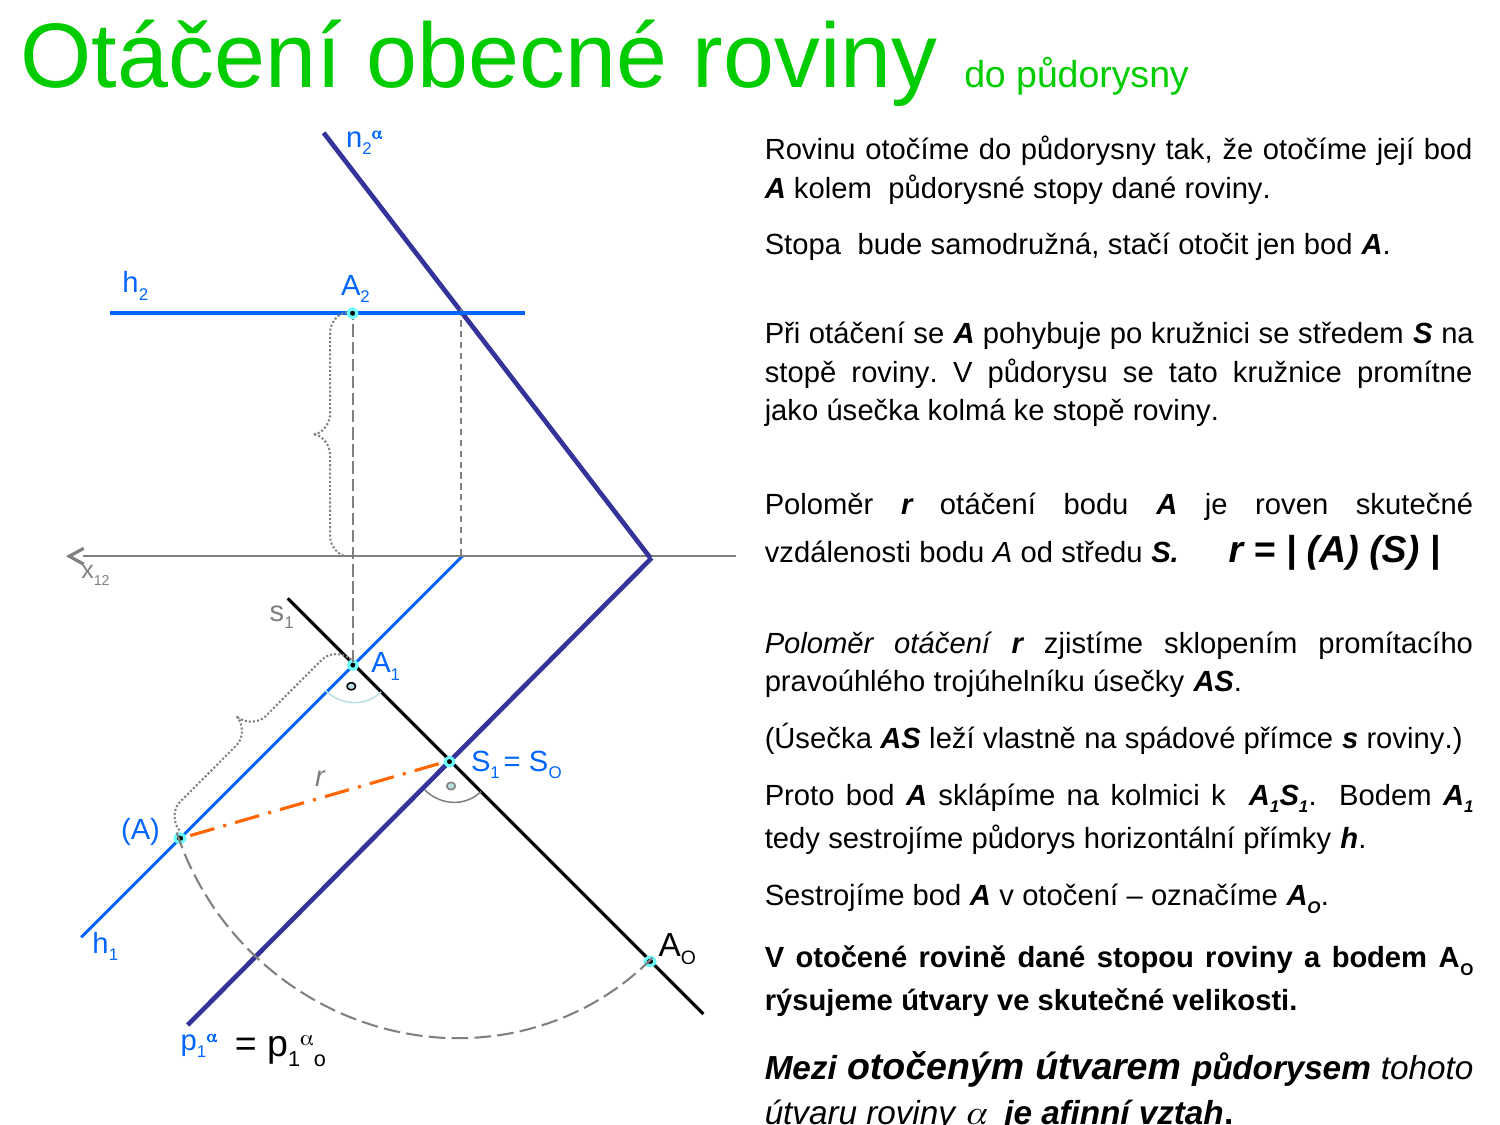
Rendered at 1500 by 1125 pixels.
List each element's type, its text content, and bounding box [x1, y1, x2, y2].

text_box [179, 834, 185, 842]
text_box Rovinu otočíme do půdorysny tak, že otočíme její bod A kolem půdorysné stopy dané roviny. Stopa bude samodružná, stačí otočit jen bod A. Při otáčení se A pohybuje po kružnici se středem S na stopě roviny. V půdorysu se tato kružnice promítne jako úsečka kolmá ke stopě roviny. Poloměr r otáčení bodu A je roven skutečné vzdálenosti bodu A od středu S. r = | (A) (S) | Poloměr otáčení r zjistíme sklopením promítacího pravoúhlého trojúhelníku úsečky AS. (Úsečka AS leží vlastně na spádové přímce s roviny.) Proto bod A sklápíme na kolmici k A1S1. Bodem A1 tedy sestrojíme půdorys horizontální přímky h. Sestrojíme bod A v otočení – označíme AO. V otočené rovině dané stopou roviny a bodem AO rýsujeme útvary ve skutečné velikosti. Mezi otočeným útvarem půdorysem tohoto útvaru roviny  je afinní vztah. [750, 119, 1489, 1125]
text_box AO [643, 915, 715, 977]
text_box (A) [106, 802, 177, 854]
text_box A2 [326, 258, 397, 314]
text_box x12 [66, 546, 125, 596]
text_box [445, 757, 454, 766]
text_box r [300, 749, 340, 801]
title Otáčení obecné roviny do půdorysny [5, 0, 1317, 114]
text_box h1 [77, 916, 139, 972]
text_box [348, 661, 356, 670]
text_box p1 [165, 1013, 209, 1069]
text_box h2 [107, 256, 180, 312]
text_box S1 [456, 734, 489, 790]
text_box s1 [254, 584, 312, 640]
text_box n2 [331, 110, 421, 166]
text_box [446, 782, 456, 790]
text_box A1 [356, 635, 427, 692]
text_box [348, 309, 357, 318]
text_box = SO [489, 734, 585, 790]
text_box = p1o [209, 1011, 408, 1078]
text_box [347, 682, 356, 690]
